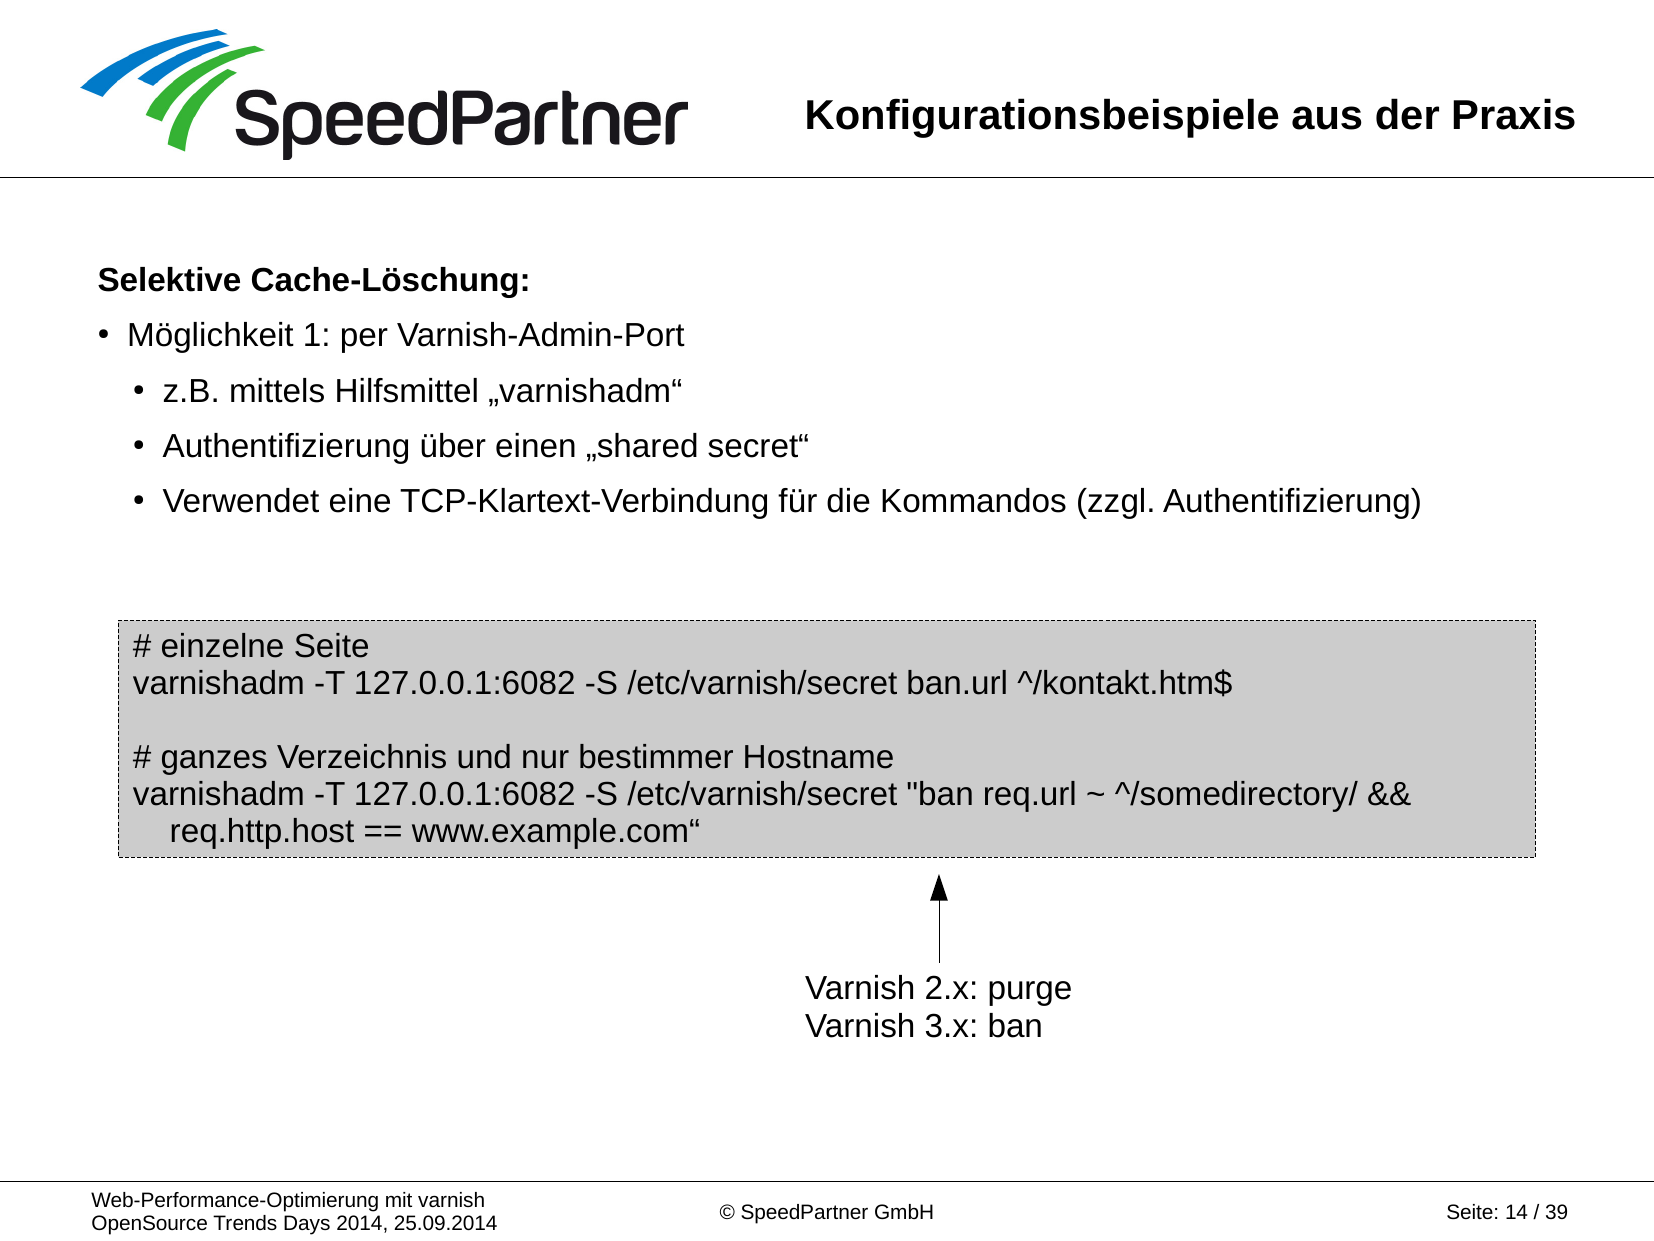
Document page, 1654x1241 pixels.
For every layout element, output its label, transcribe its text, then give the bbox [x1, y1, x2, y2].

picture [80, 29, 688, 160]
text_box Selektive Cache-Löschung: Möglichkeit 1: per Varnish-Admin-Port z.B. mittels Hilfsmittel „varnishadm“ Authentifizierung über einen „shared secret“ Verwendet eine TCP-Klartext-Verbindung für die Kommandos (zzgl. Authentifizierung) [82, 254, 1565, 1177]
text_box # einzelne Seite varnishadm -T 127.0.0.1:6082 -S /etc/varnish/secret ban.url ^/kontakt.htm$ # ganzes Verzeichnis und nur bestimmer Hostname varnishadm -T 127.0.0.1:6082 -S /etc/varnish/secret "ban req.url ~ ^/somedirectory/ && req.http.host == www.example.com“ [118, 620, 1536, 858]
text_box Varnish 2.x: purge Varnish 3.x: ban [790, 962, 1088, 1052]
title Konfigurationsbeispiele aus der Praxis [590, 70, 1577, 160]
